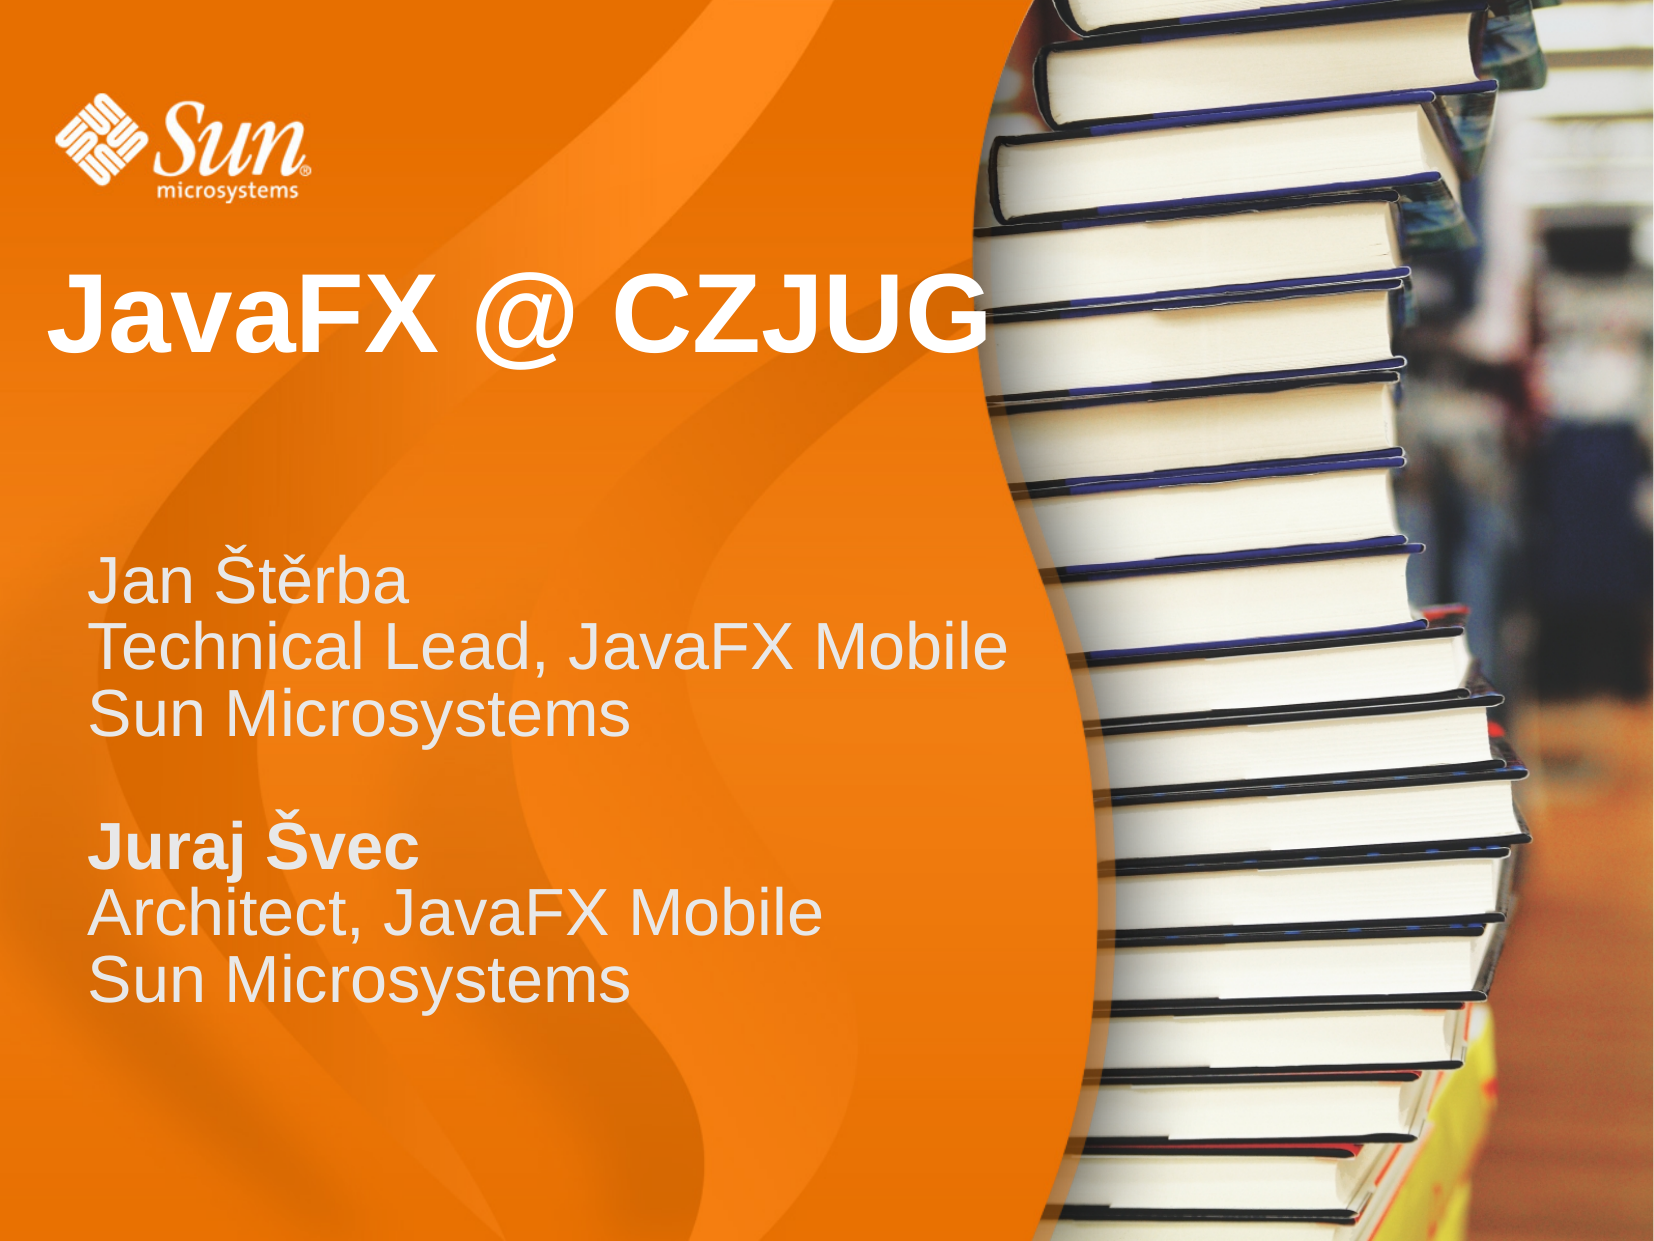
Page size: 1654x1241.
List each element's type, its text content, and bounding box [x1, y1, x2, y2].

text_box JavaFX @ CZJUG [0, 243, 1088, 751]
picture [0, 0, 1654, 1241]
title Jan Štěrba Technical Lead, JavaFX Mobile Sun Microsystems Juraj Švec Architect, JavaFX Mobile Sun Microsystems [87, 541, 1126, 1016]
